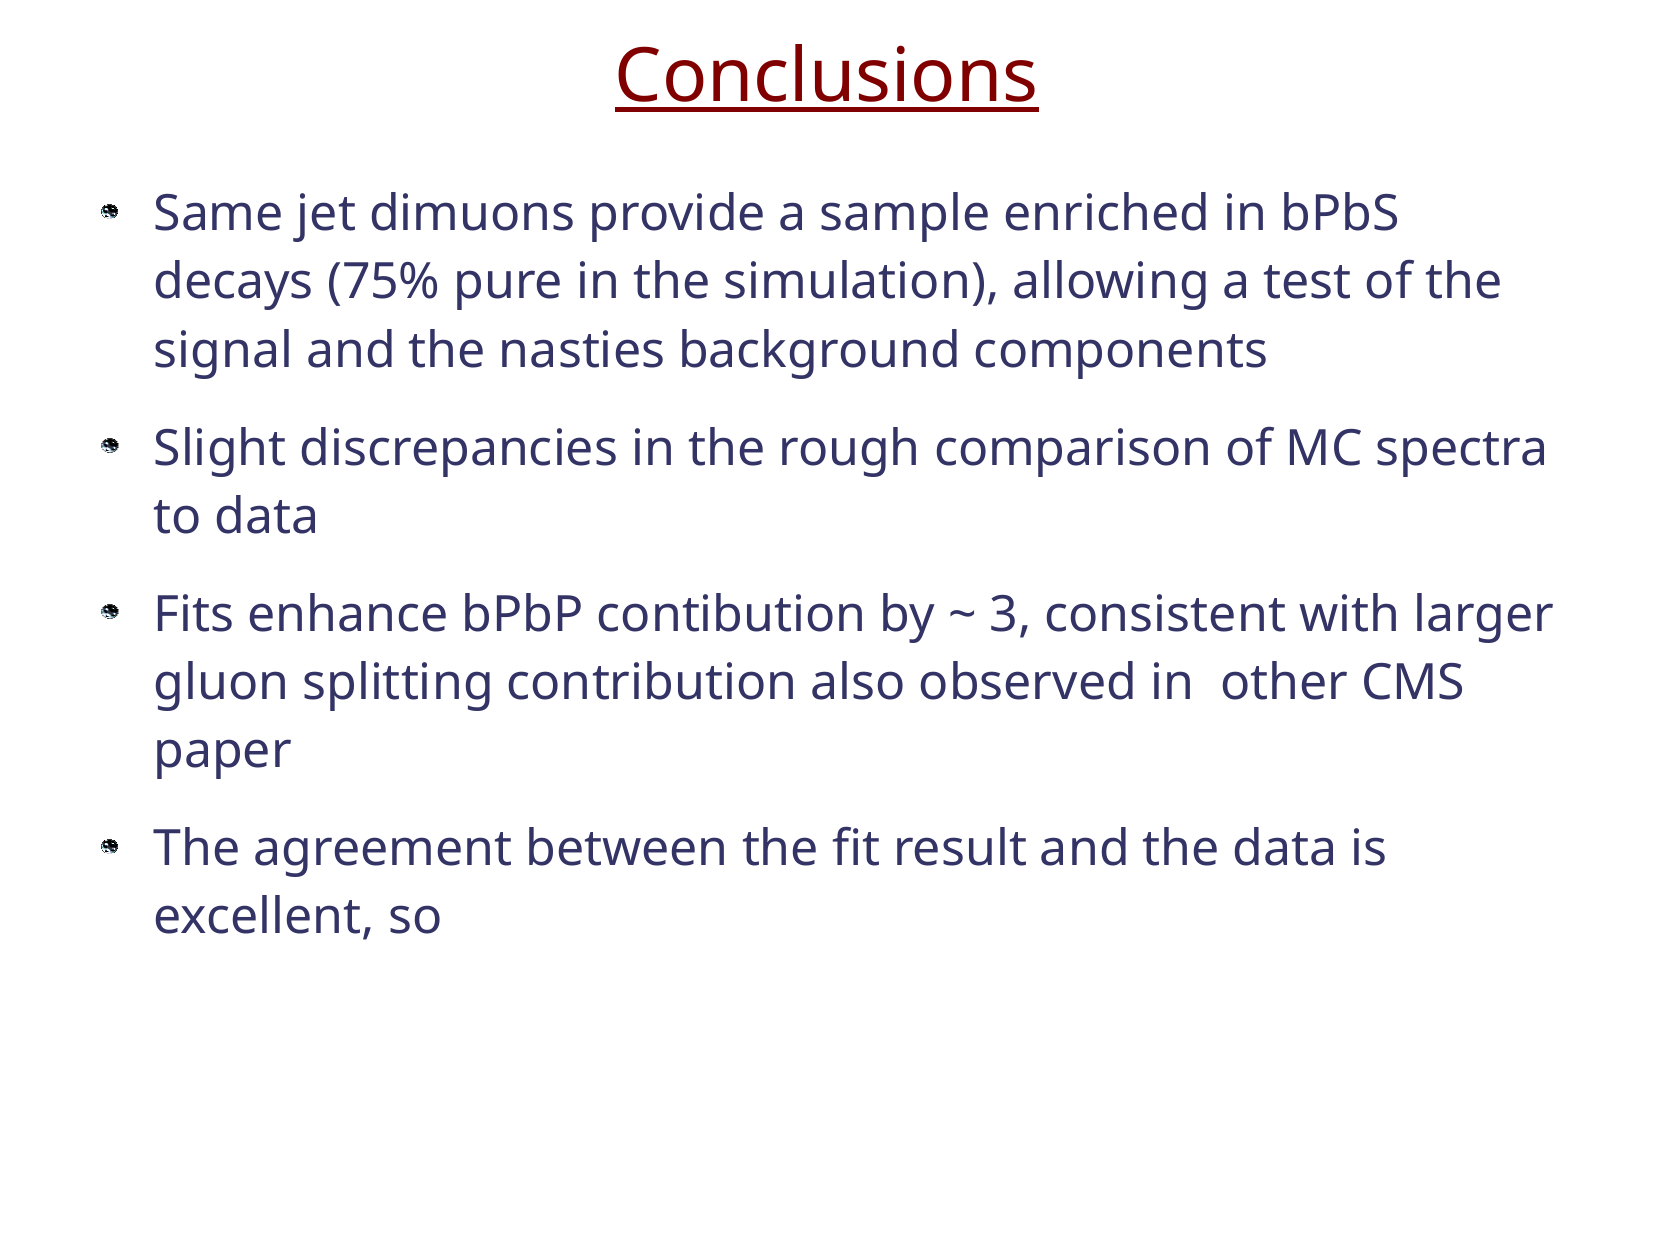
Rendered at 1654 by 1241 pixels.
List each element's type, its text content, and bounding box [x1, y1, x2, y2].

title Conclusions [129, 13, 1524, 130]
list Same jet dimuons provide a sample enriched in bPbS decays (75% pure in the simulation), allowing a test of the signal and the nasties background components Slight discrepancies in the rough comparison of MC spectra to data Fits enhance bPbP contibution by ~ 3, consistent with larger gluon splitting contribution also observed in other CMS paper The agreement between the fit result and the data is excellent, so [82, 177, 1571, 1094]
